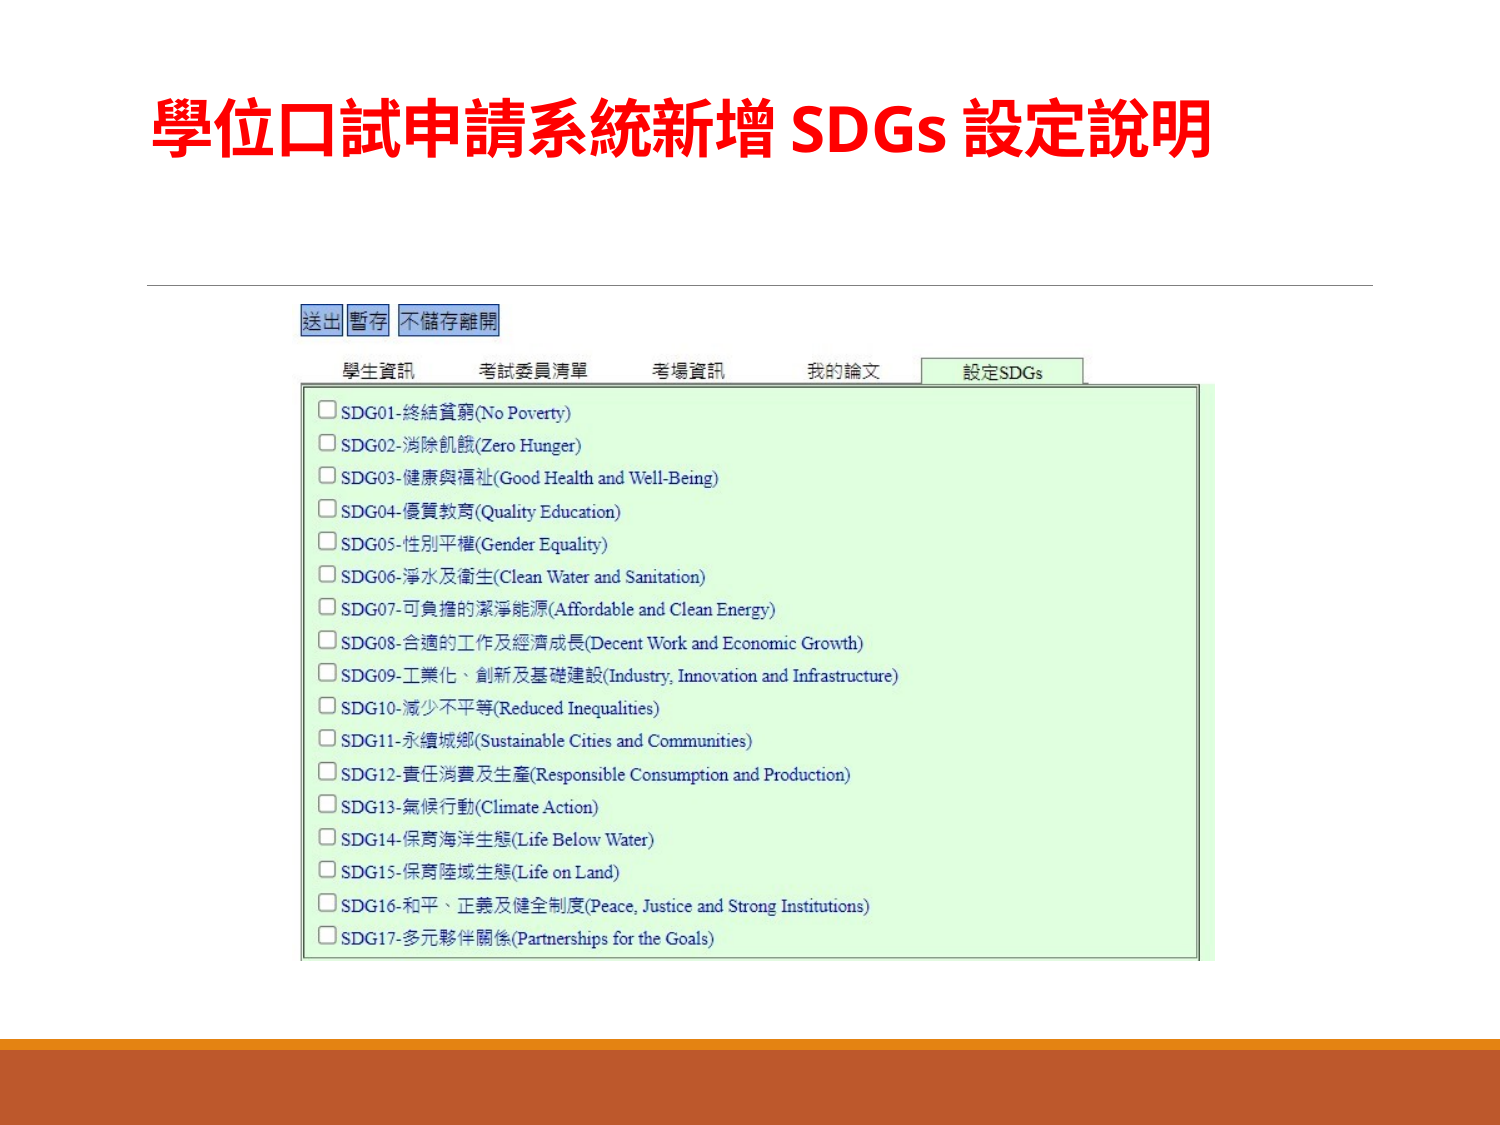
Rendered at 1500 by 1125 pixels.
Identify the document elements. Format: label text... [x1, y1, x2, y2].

picture [292, 304, 1215, 961]
title 學位口試申請系統新增SDGs設定說明 [135, 47, 1373, 173]
